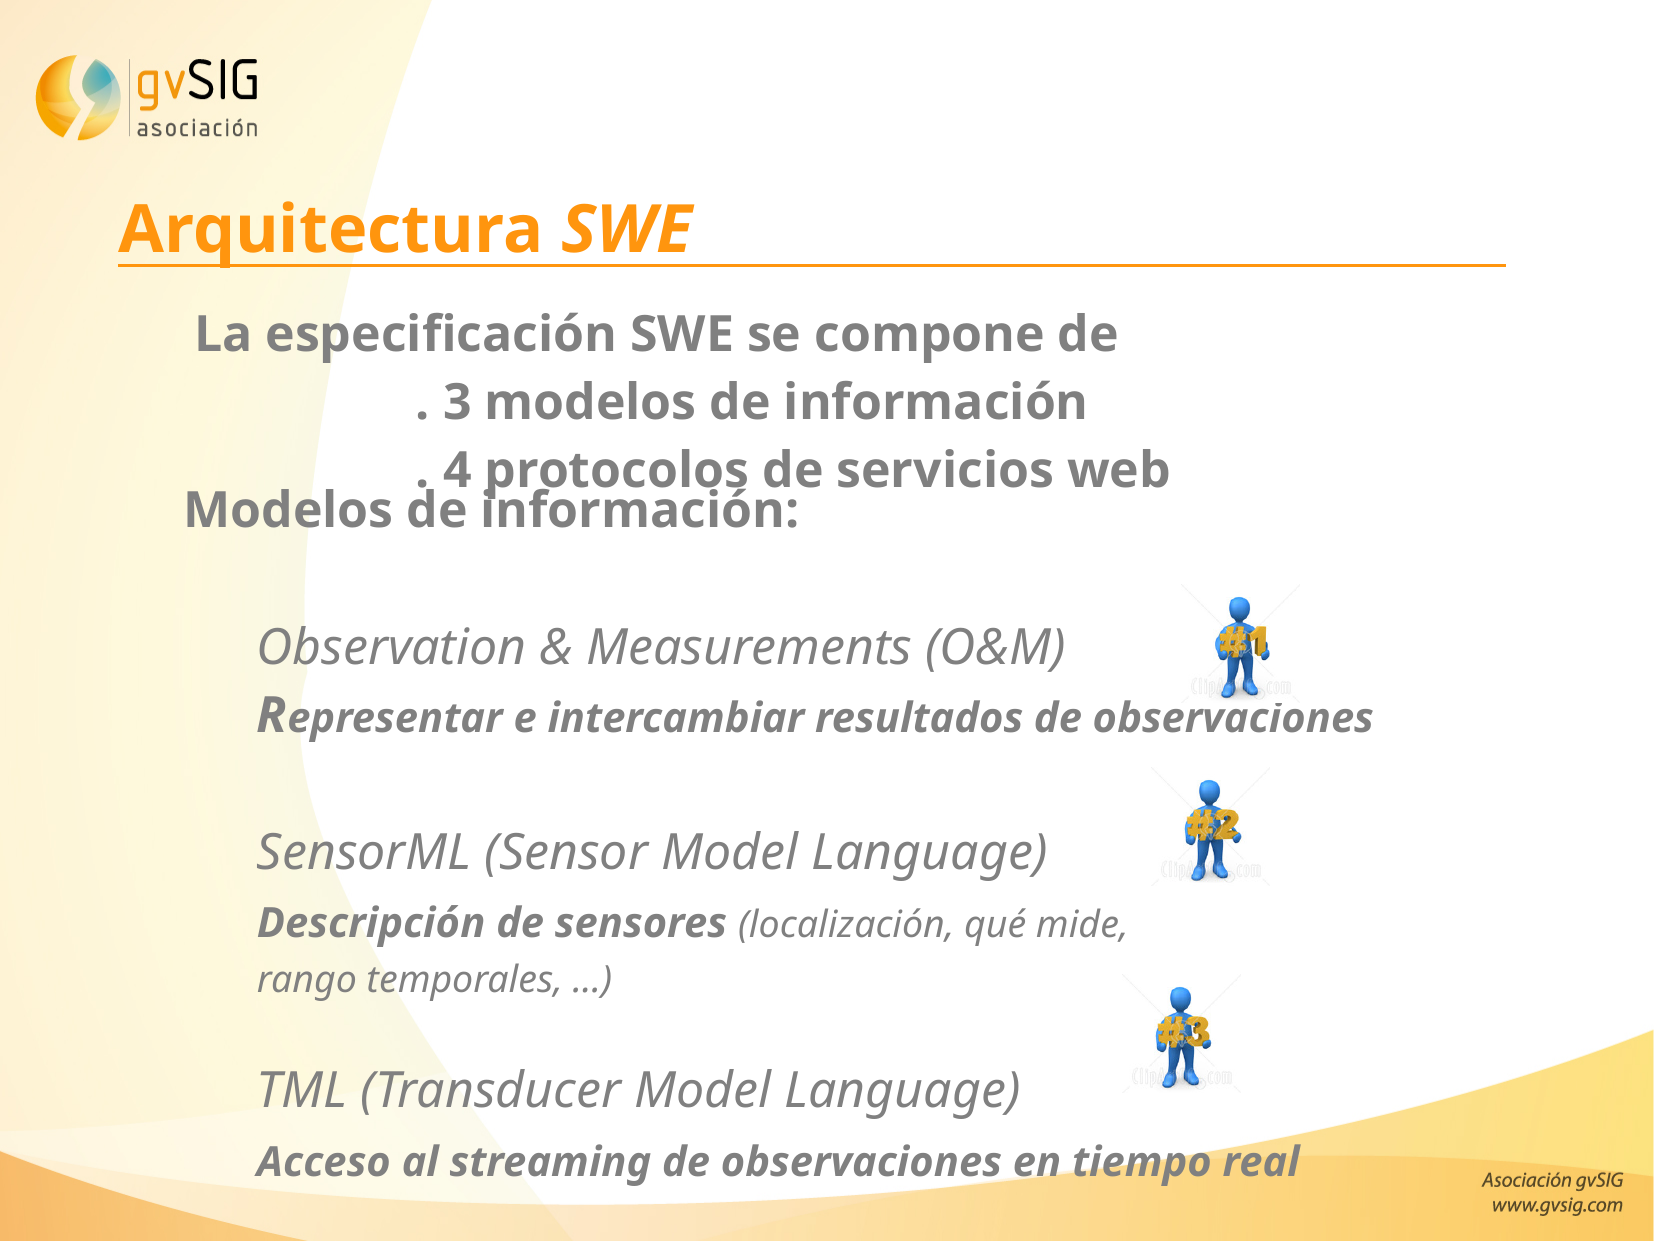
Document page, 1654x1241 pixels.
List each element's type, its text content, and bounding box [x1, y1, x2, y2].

picture [0, 0, 1654, 1241]
text_box Modelos de información: Observation & Measurements (O&M) Representar e intercambiar resultados de observaciones SensorML (Sensor Model Language) Descripción de sensores (localización, qué mide, rango temporales, ...) TML (Transducer Model Language) Acceso al streaming de observaciones en tiempo real [183, 527, 1654, 1139]
text_box La especificación SWE se compone de . 3 modelos de información . 4 protocolos de servicios web [194, 312, 1447, 488]
picture [557, 505, 568, 521]
picture [271, 505, 282, 521]
picture [416, 505, 427, 521]
picture [1151, 767, 1270, 886]
picture [1181, 584, 1300, 703]
title Arquitectura SWE [118, 177, 1607, 276]
picture [303, 505, 313, 510]
picture [660, 514, 669, 522]
picture [240, 505, 251, 521]
picture [210, 500, 219, 527]
picture [194, 501, 202, 527]
picture [629, 505, 639, 527]
picture [506, 505, 517, 527]
picture [612, 505, 622, 527]
picture [448, 505, 458, 510]
picture [1122, 974, 1241, 1093]
picture [731, 505, 742, 521]
picture [763, 505, 774, 527]
picture [347, 505, 358, 521]
